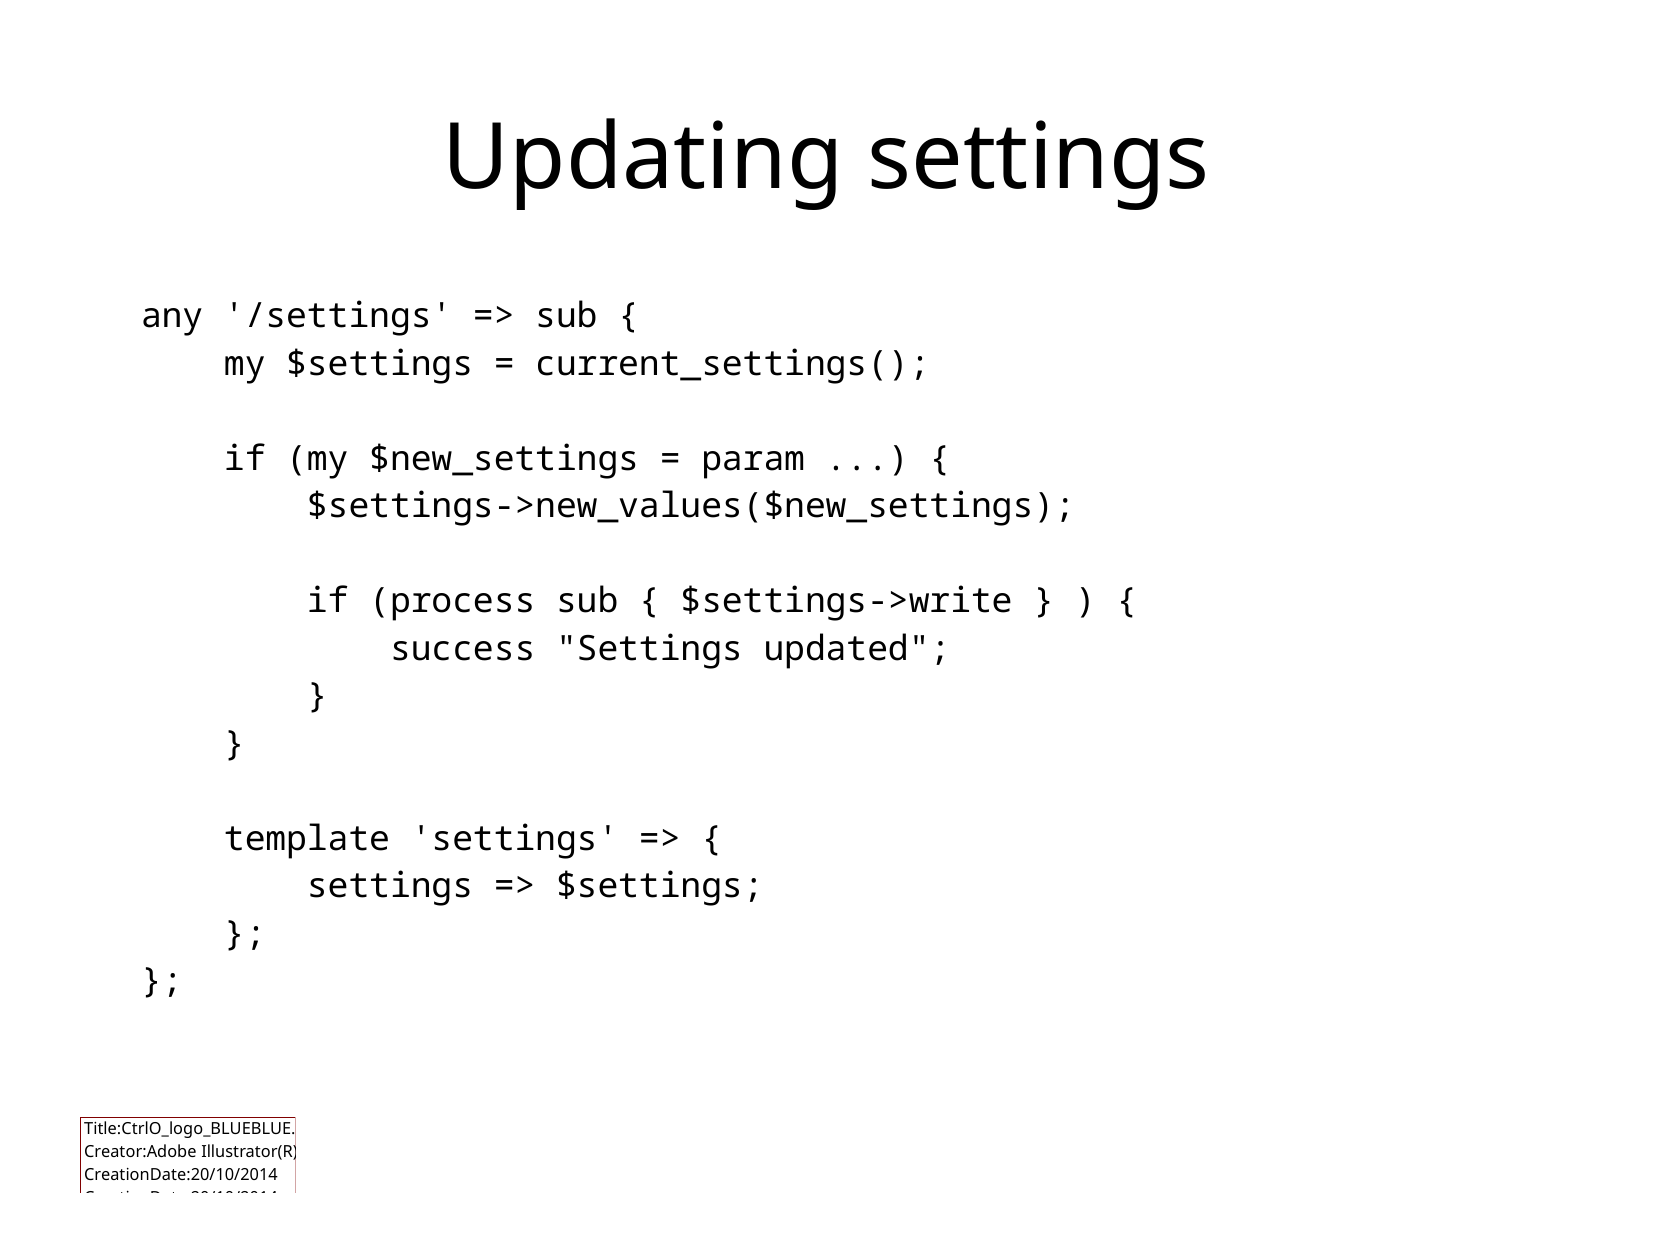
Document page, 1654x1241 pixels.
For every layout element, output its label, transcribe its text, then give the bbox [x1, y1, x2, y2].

list any '/settings' => sub { my $settings = current_settings(); if (my $new_settings = param ...) { $settings->new_values($new_settings); if (process sub { $settings->write } ) { success "Settings updated"; } } template 'settings' => { settings => $settings; }; }; [82, 290, 1571, 1010]
title Updating settings [82, 49, 1571, 257]
